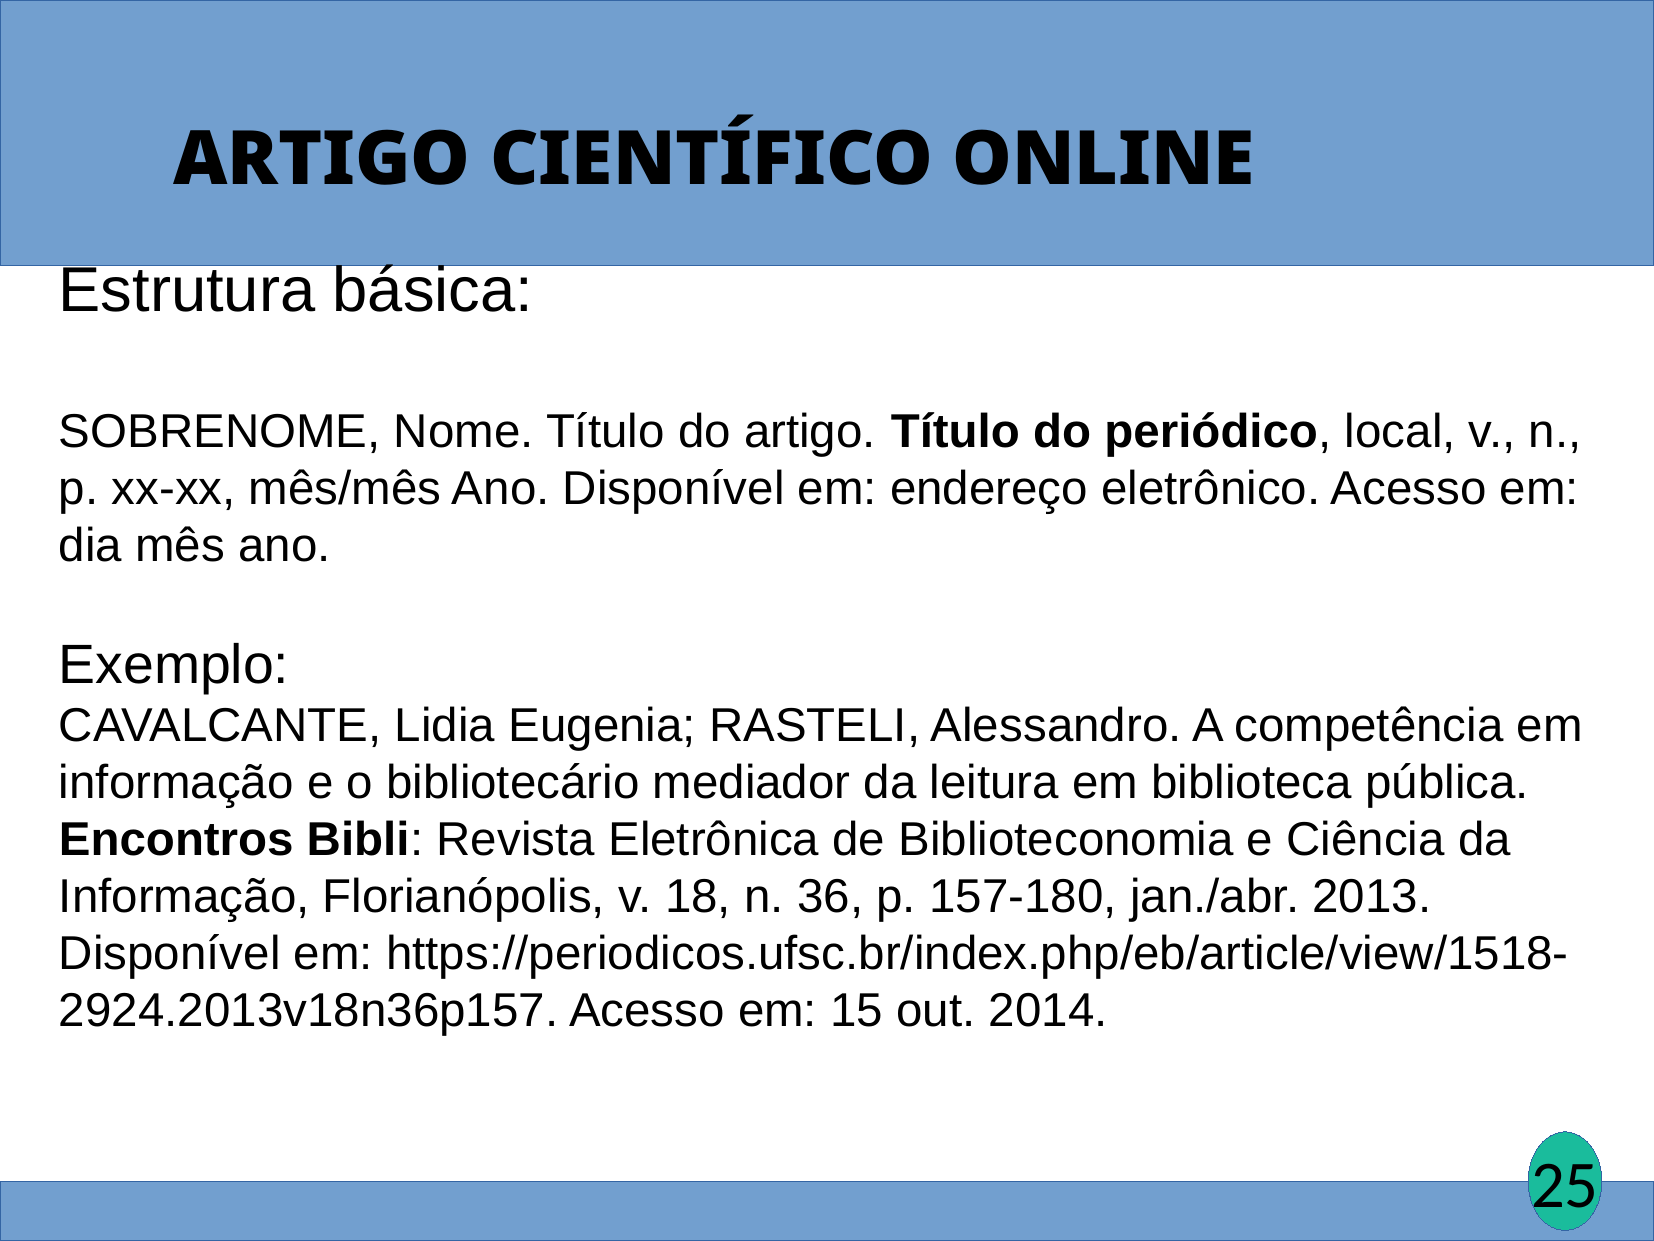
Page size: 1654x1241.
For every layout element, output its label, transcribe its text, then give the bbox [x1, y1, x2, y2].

title ARTIGO CIENTÍFICO ONLINE [134, 51, 1623, 259]
list Estrutura básica: SOBRENOME, Nome. Título do artigo. Título do periódico, local, v., n., p. xx-xx, mês/mês Ano. Disponível em: endereço eletrônico. Acesso em: dia mês ano. Exemplo: CAVALCANTE, Lidia Eugenia; RASTELI, Alessandro. A competência em informação e o bibliotecário mediador da leitura em biblioteca pública. Encontros Bibli: Revista Eletrônica de Biblioteconomia e Ciência da Informação, Florianópolis, v. 18, n. 36, p. 157-180, jan./abr. 2013. Disponível em: https://periodicos.ufsc.br/index.php/eb/article/view/1518-2924.2013v18n36p157. Acesso em: 15 out. 2014. [59, 248, 1595, 1056]
